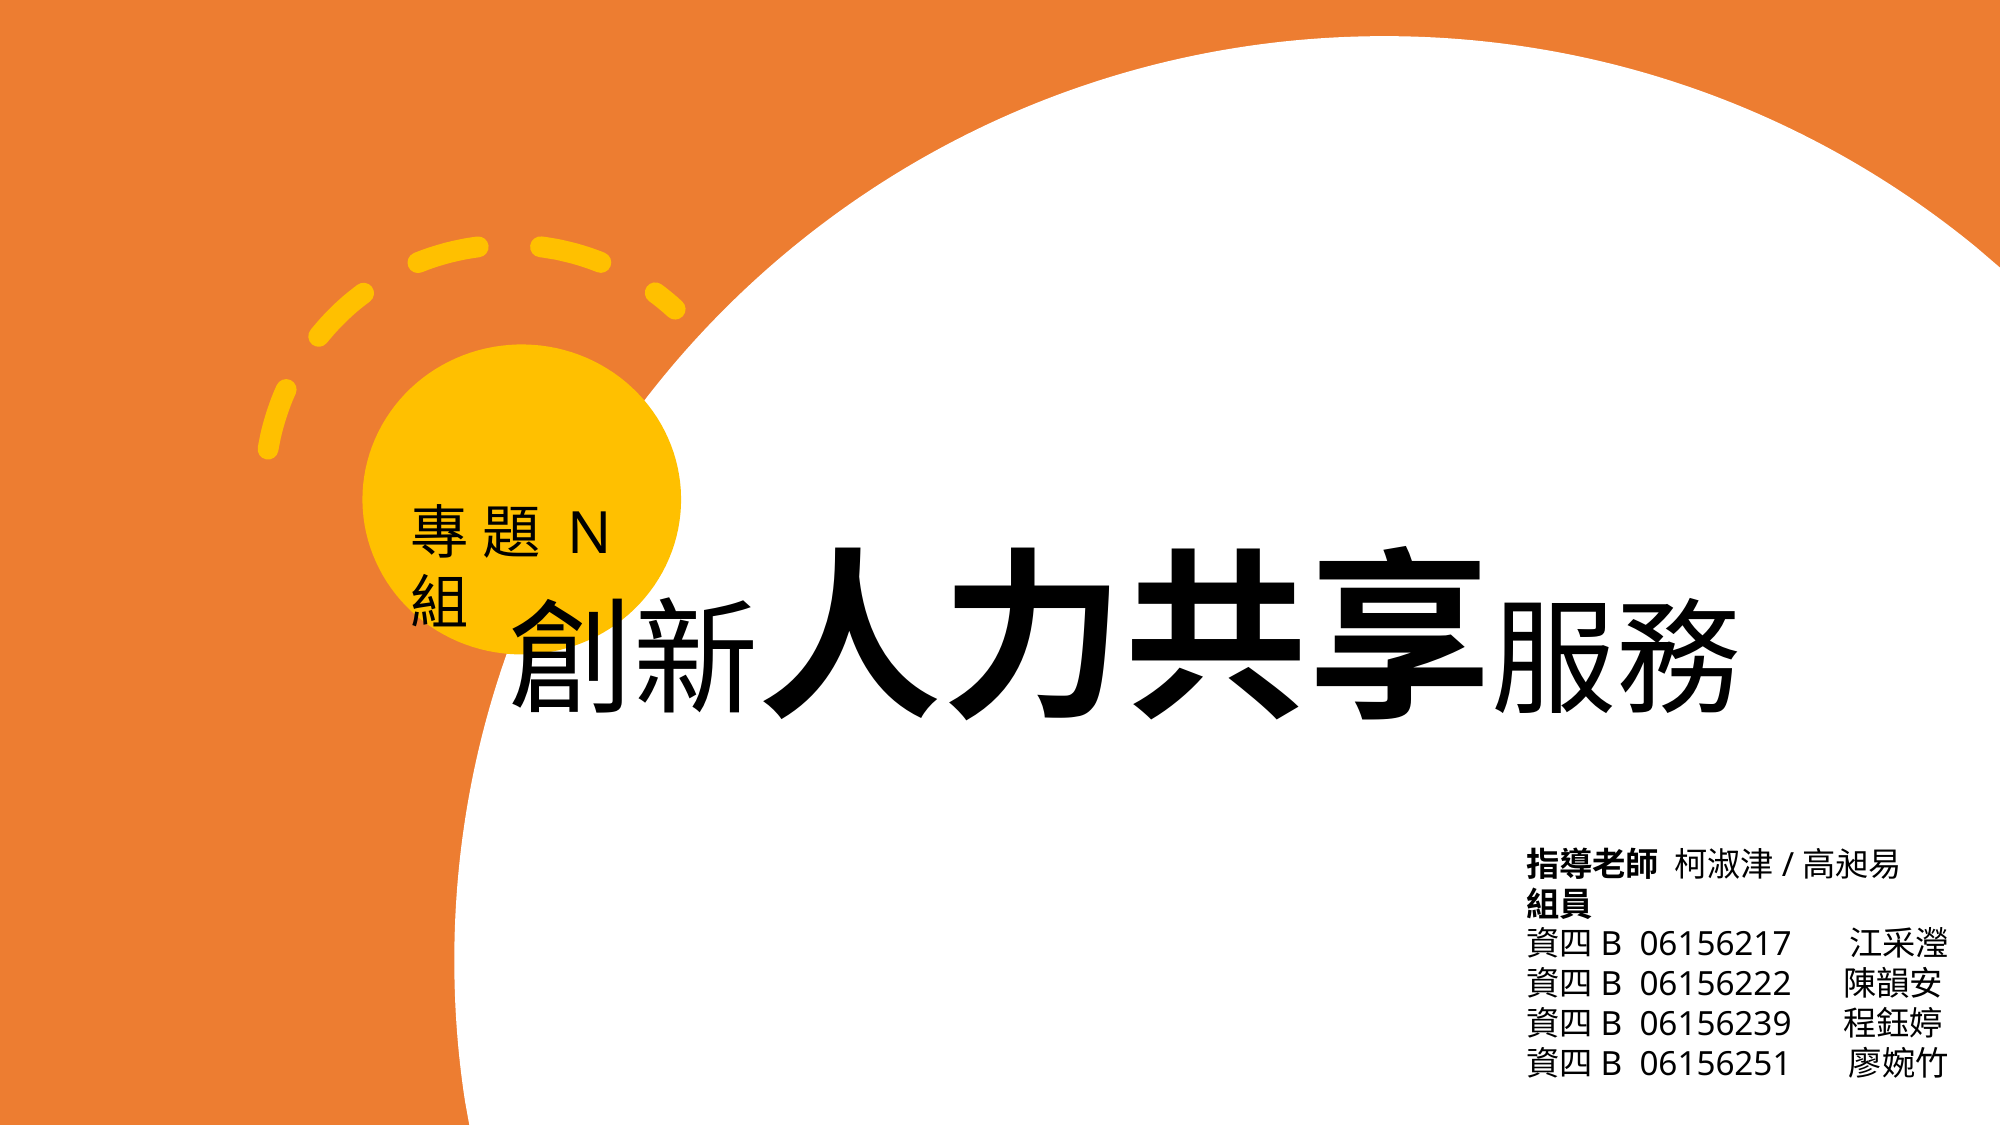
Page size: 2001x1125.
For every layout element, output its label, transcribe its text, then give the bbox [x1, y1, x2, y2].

text_box 專 題 N 組 [395, 488, 655, 575]
text_box [0, 0, 2000, 1125]
text_box 指導老師 柯淑津/高昶易 組員 資四B 06156217 江采瀅 資四B 06156222 陳韻安 資四B 06156239 程鈺婷 資四B 06156251 廖婉竹 [1511, 835, 2000, 1093]
text_box 創新人力共享服務 [493, 298, 1939, 751]
